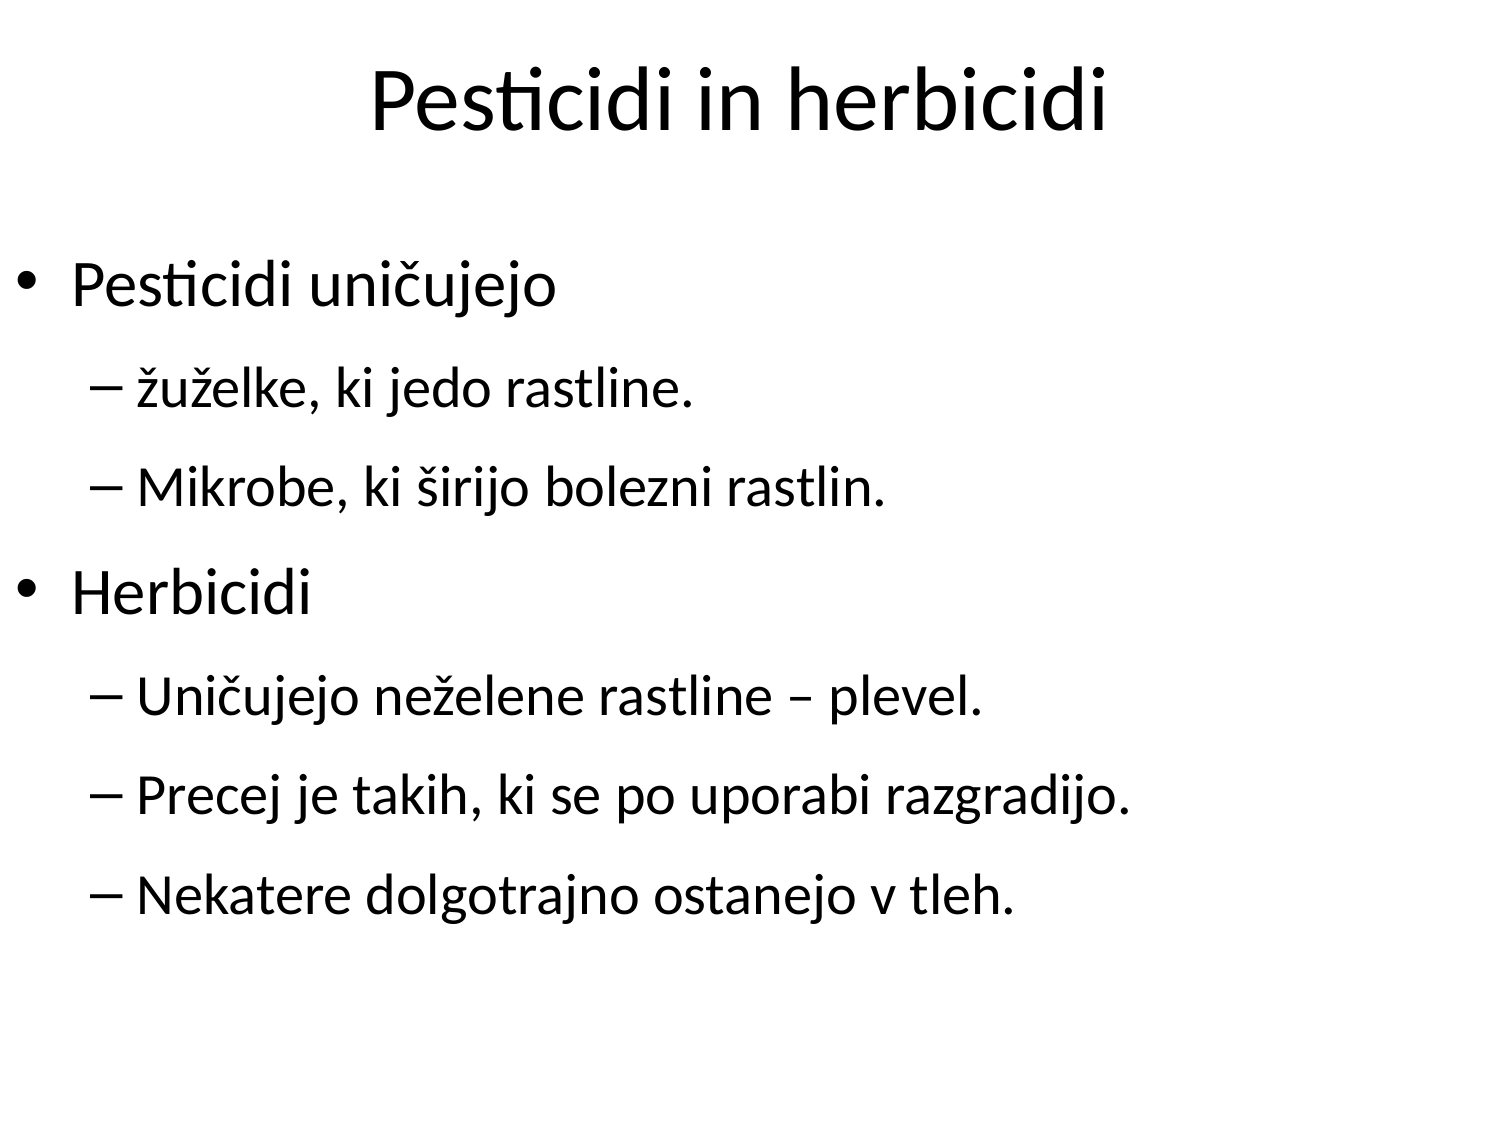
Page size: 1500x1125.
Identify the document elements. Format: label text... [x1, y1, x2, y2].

title Pesticidi in herbicidi [64, 0, 1415, 188]
list Pesticidi uničujejo žuželke, ki jedo rastline. Mikrobe, ki širijo bolezni rastlin. Herbicidi Uničujejo neželene rastline – plevel. Precej je takih, ki se po uporabi razgradijo. Nekatere dolgotrajno ostanejo v tleh. [0, 231, 1500, 1125]
